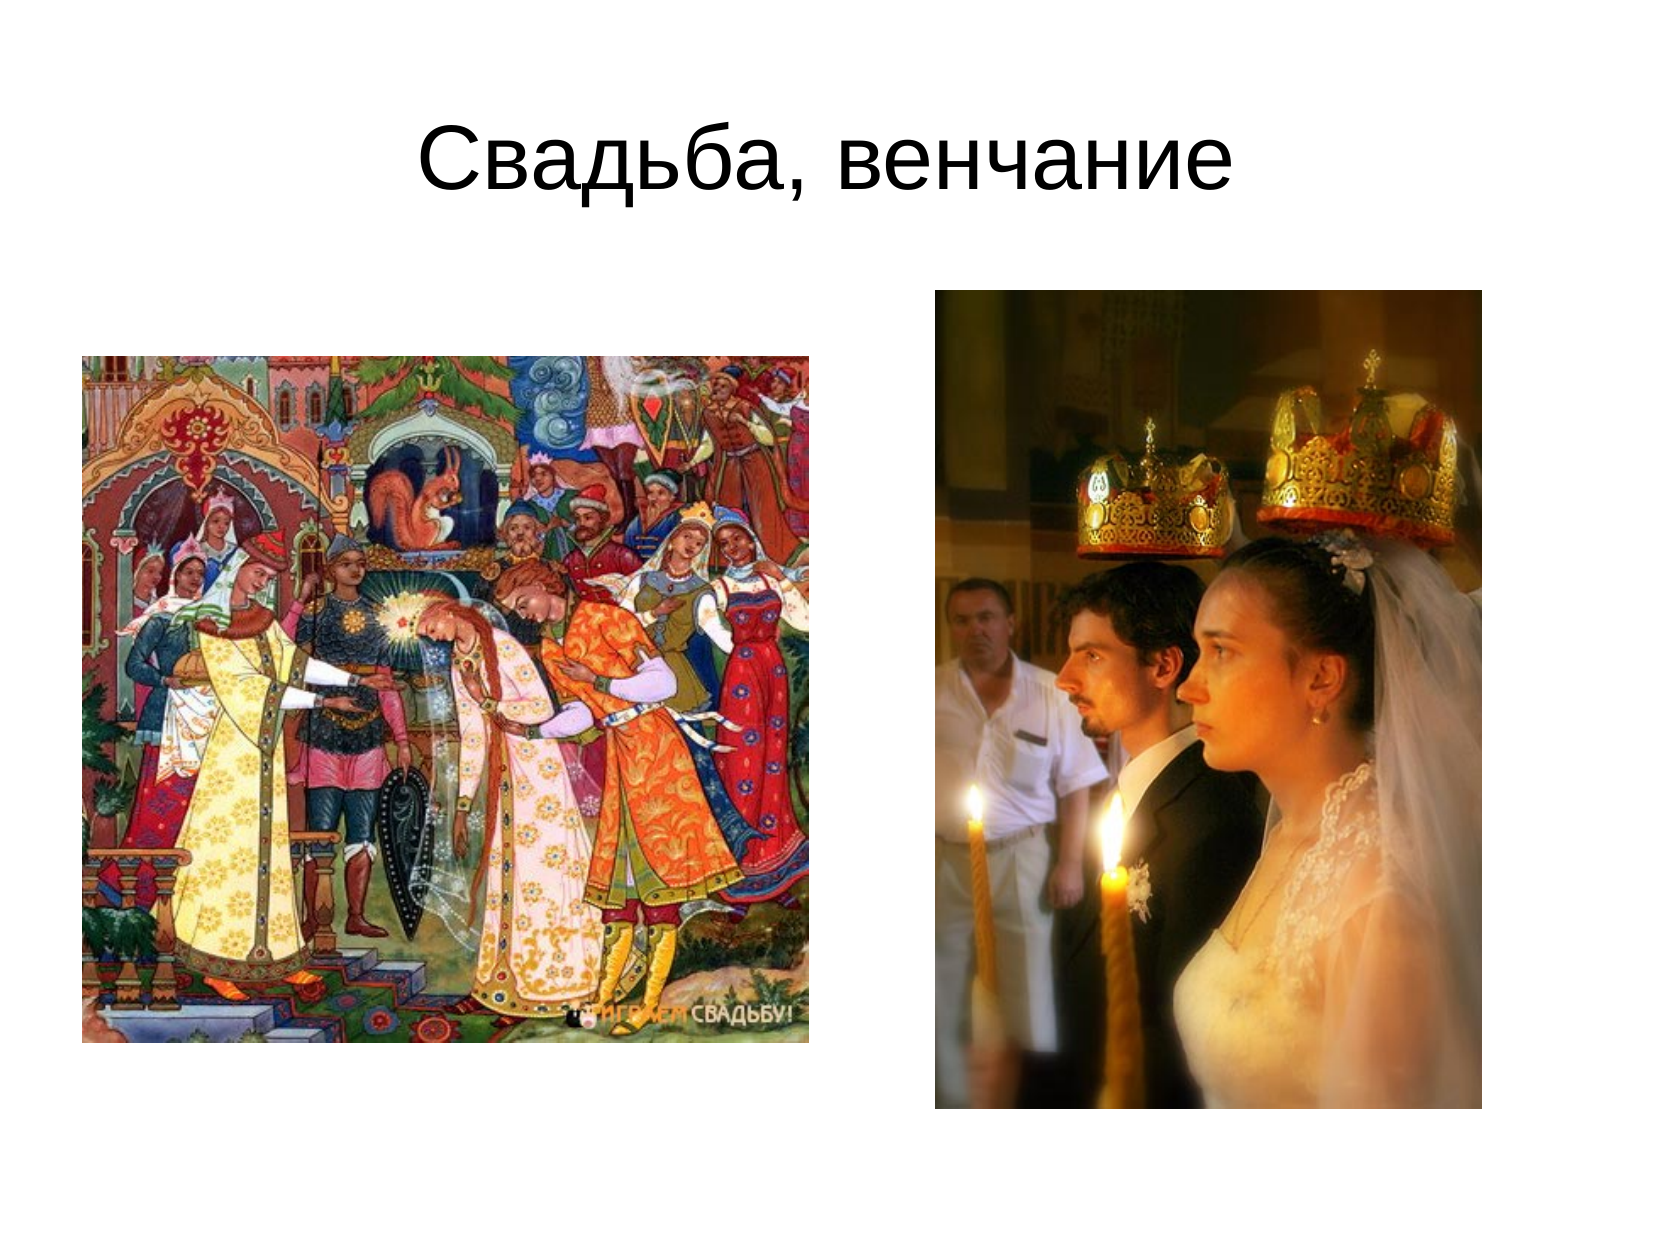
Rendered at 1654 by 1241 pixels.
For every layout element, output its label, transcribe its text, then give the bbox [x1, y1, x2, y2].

picture [935, 290, 1482, 1109]
picture [82, 356, 809, 1043]
title Свадьба, венчание [82, 49, 1571, 257]
